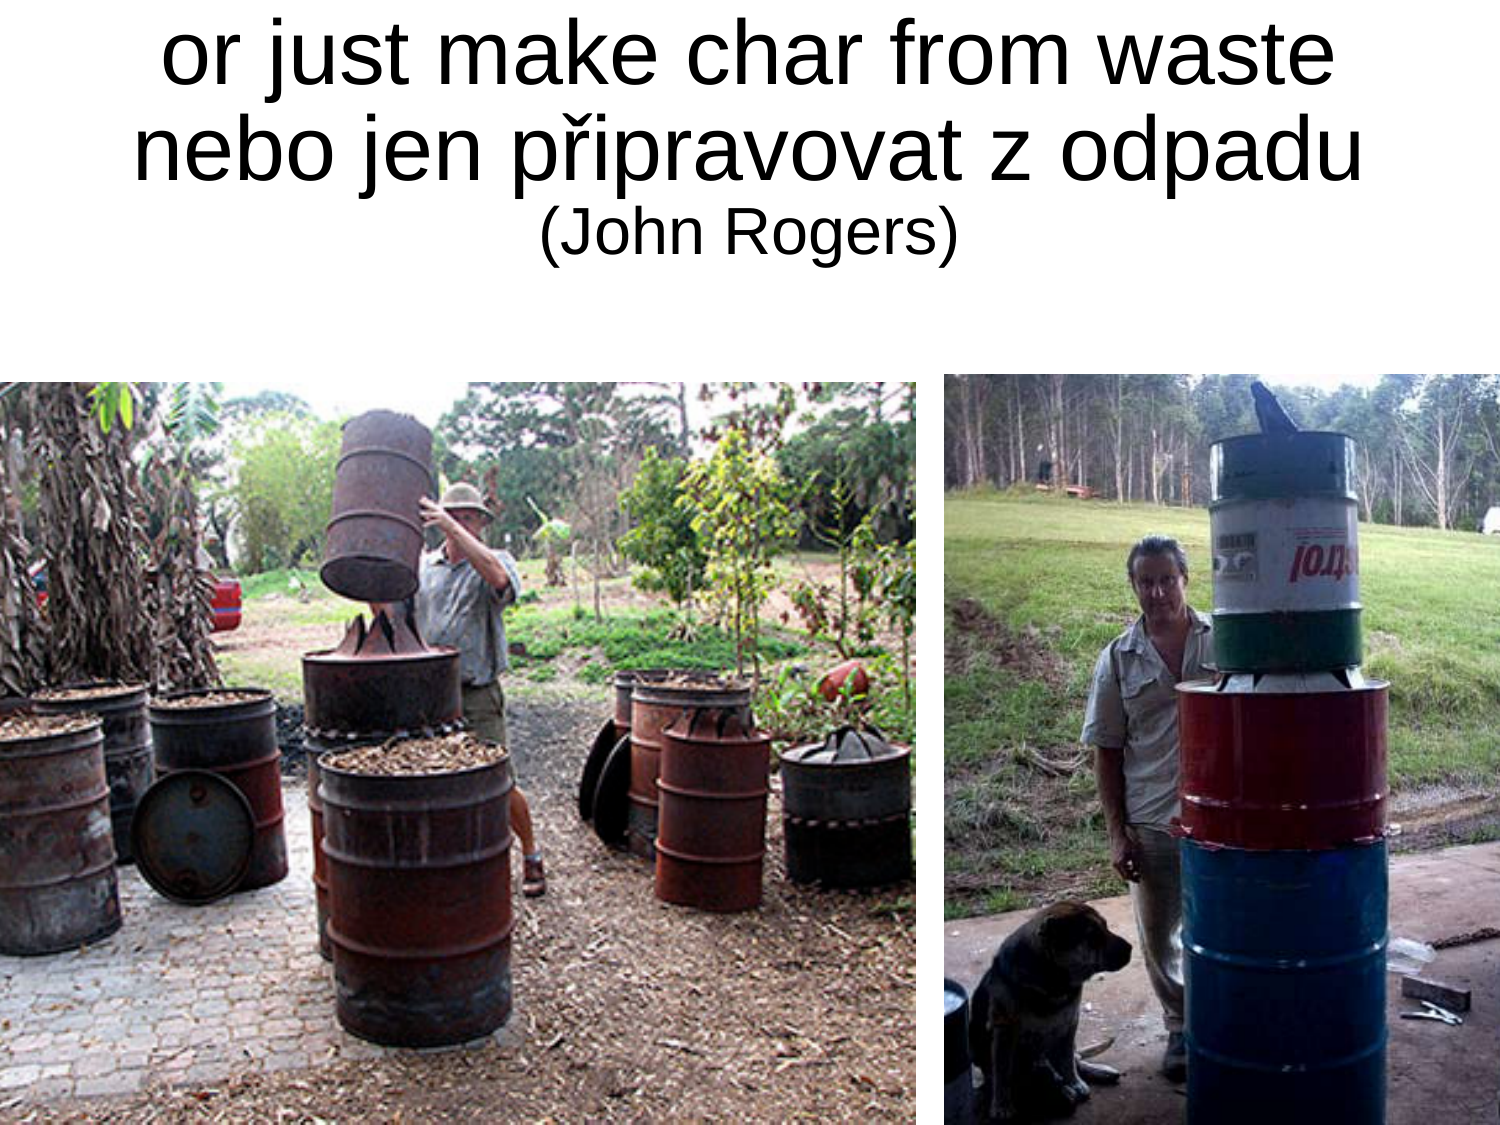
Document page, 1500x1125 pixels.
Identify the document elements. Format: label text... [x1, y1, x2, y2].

title or just make char from waste nebo jen připravovat z odpadu (John Rogers) [75, 4, 1425, 273]
picture [0, 382, 916, 1125]
picture [944, 374, 1500, 1125]
